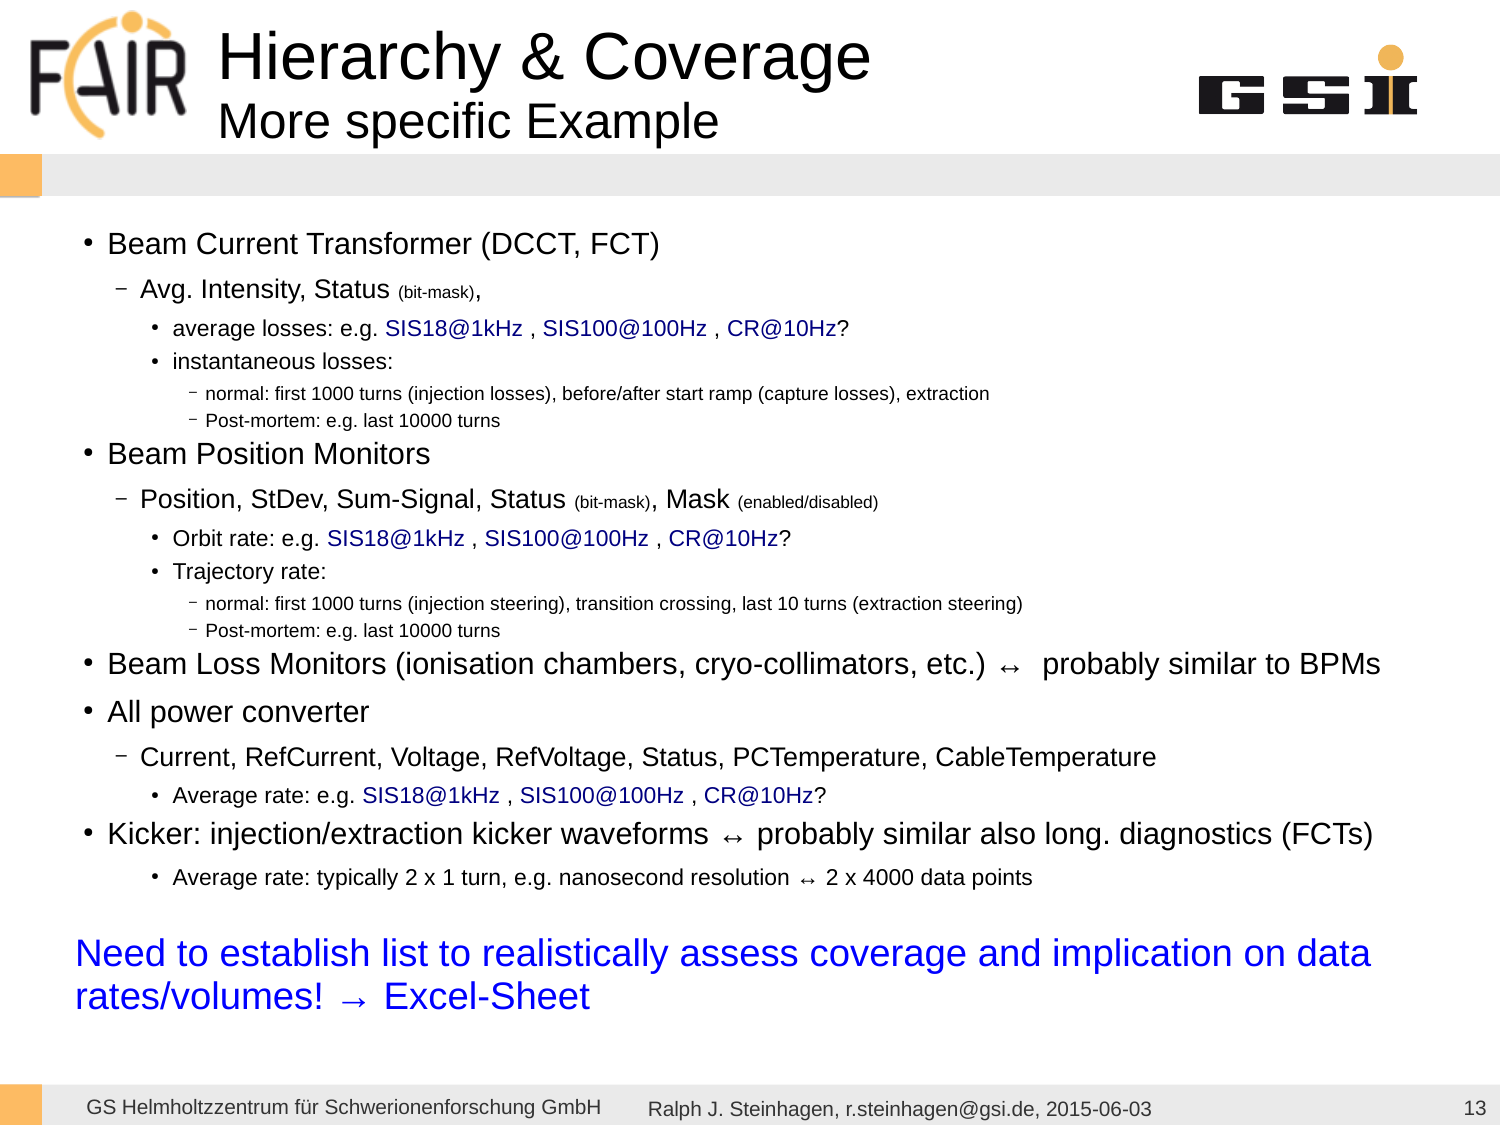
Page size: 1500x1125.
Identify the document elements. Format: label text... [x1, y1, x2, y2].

title Hierarchy & Coverage More specific Example [217, 18, 1109, 150]
picture [1197, 42, 1419, 117]
list Beam Current Transformer (DCCT, FCT) Avg. Intensity, Status (bit-mask), average losses: e.g. SIS18@1kHz , SIS100@100Hz , CR@10Hz? instantaneous losses: normal: first 1000 turns (injection losses), before/after start ramp (capture losses), extraction Post-mortem: e.g. last 10000 turns Beam Position Monitors Position, StDev, Sum-Signal, Status (bit-mask), Mask (enabled/disabled) Orbit rate: e.g. SIS18@1kHz , SIS100@100Hz , CR@10Hz? Trajectory rate: normal: first 1000 turns (injection steering), transition crossing, last 10 turns (extraction steering) Post-mortem: e.g. last 10000 turns Beam Loss Monitors (ionisation chambers, cryo-collimators, etc.) ↔ probably similar to BPMs All power converter Current, RefCurrent, Voltage, RefVoltage, Status, PCTemperature, CableTemperature Average rate: e.g. SIS18@1kHz , SIS100@100Hz , CR@10Hz? Kicker: injection/extraction kicker waveforms ↔ probably similar also long. diagnostics (FCTs) Average rate: typically 2 x 1 turn, e.g. nanosecond resolution ↔ 2 x 4000 data points Need to establish list to realistically assess coverage and implication on data rates/volumes! → Excel-Sheet [75, 226, 1425, 1050]
picture [30, 9, 187, 141]
